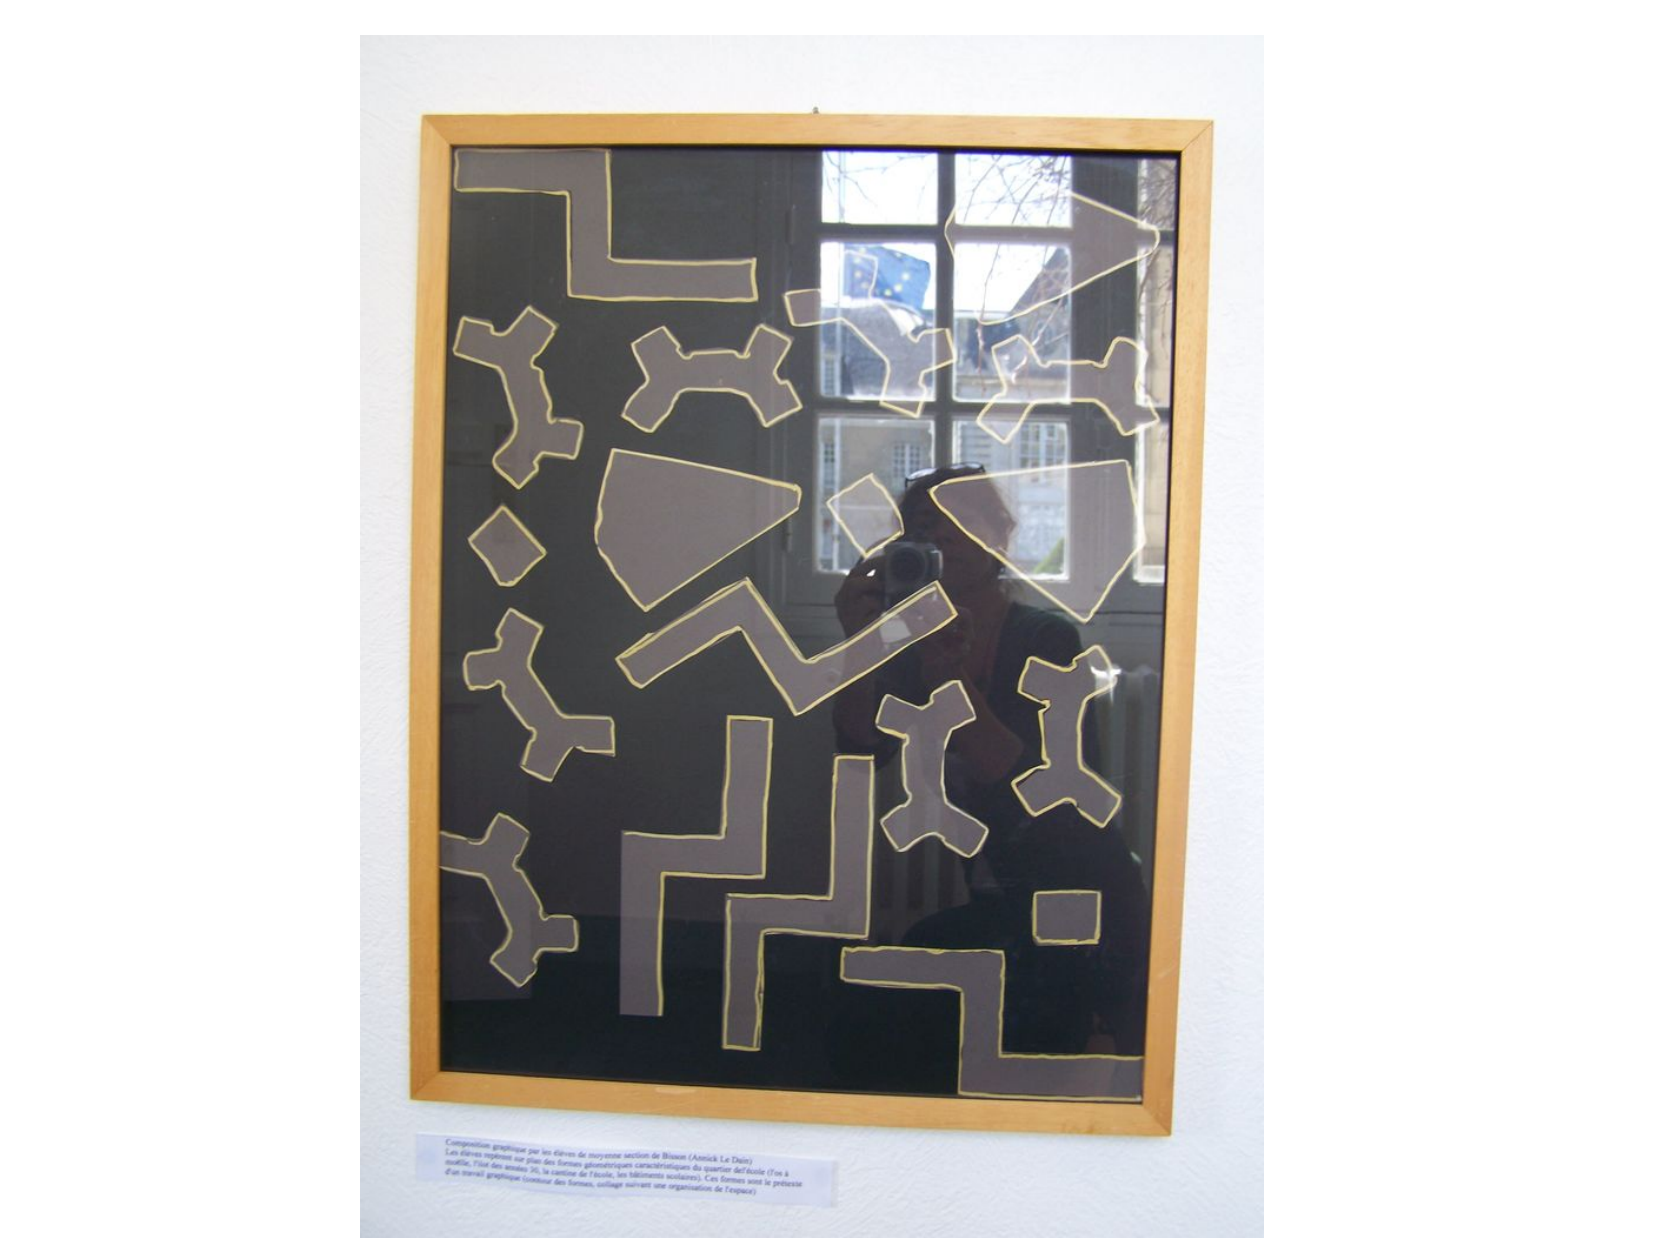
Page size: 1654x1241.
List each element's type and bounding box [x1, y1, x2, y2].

picture [360, 35, 1264, 1238]
